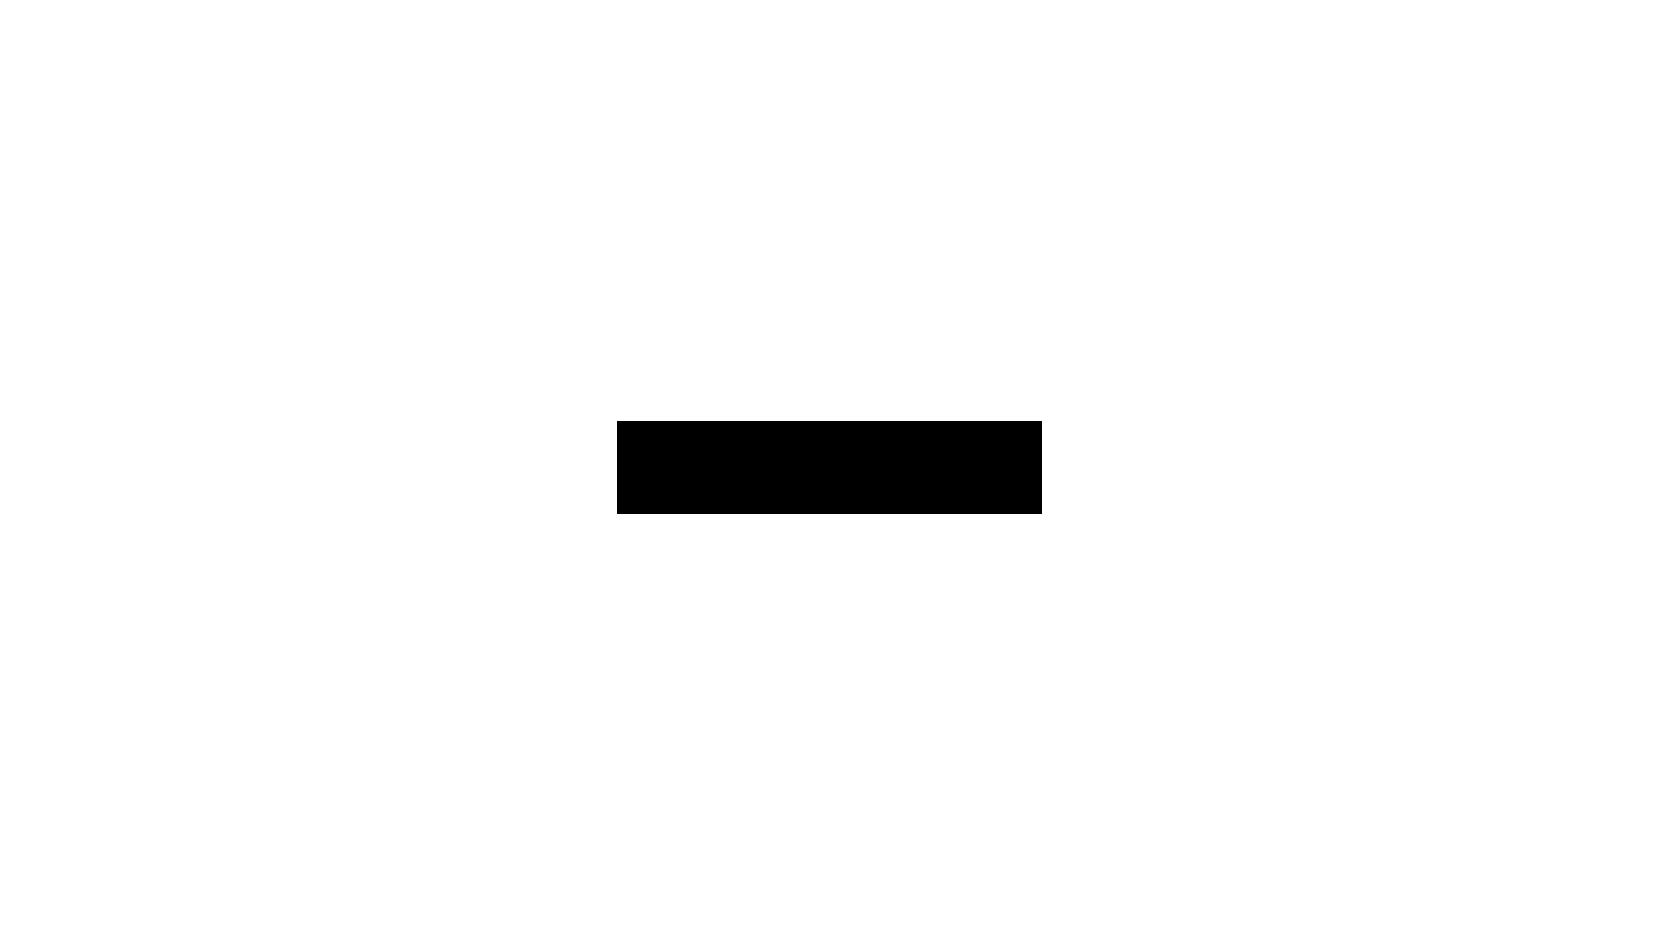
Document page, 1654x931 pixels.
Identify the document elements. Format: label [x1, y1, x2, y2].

text_box [617, 420, 1042, 515]
